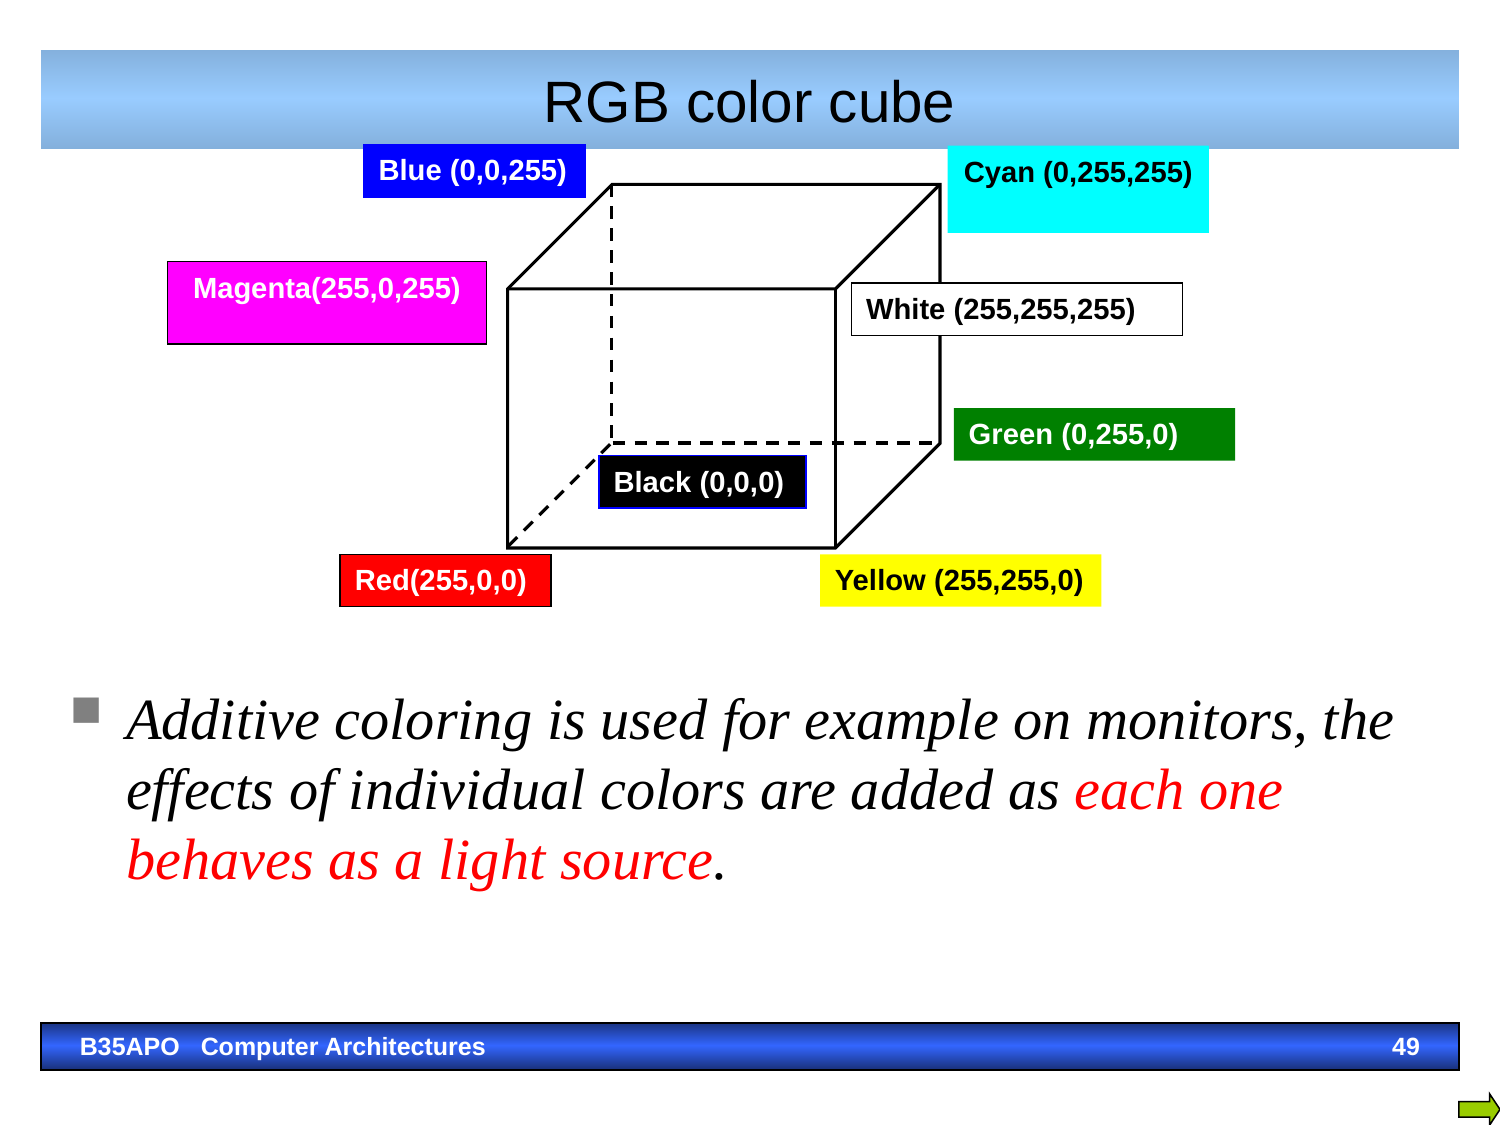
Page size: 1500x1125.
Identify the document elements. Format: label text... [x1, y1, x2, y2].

text_box Magenta(255,0,255) [167, 261, 487, 345]
text_box Additive coloring is used for example on monitors, the effects of individual colors are added as each one behaves as a light source. [54, 673, 1416, 903]
text_box Red(255,0,0) [340, 554, 552, 607]
text_box [1458, 1093, 1500, 1125]
text_box Yellow (255,255,0) [820, 554, 1102, 607]
text_box Green (0,255,0) [953, 408, 1236, 461]
text_box Black (0,0,0) [598, 455, 807, 509]
footer B35APO Computer Architectures [64, 1023, 1424, 1071]
title RGB color cube [41, 50, 1459, 149]
slide_number <number> [1340, 1023, 1436, 1069]
text_box Cyan (0,255,255) [947, 145, 1209, 233]
text_box White (255,255,255) [851, 283, 1183, 336]
text_box Blue (0,0,255) [363, 144, 586, 197]
